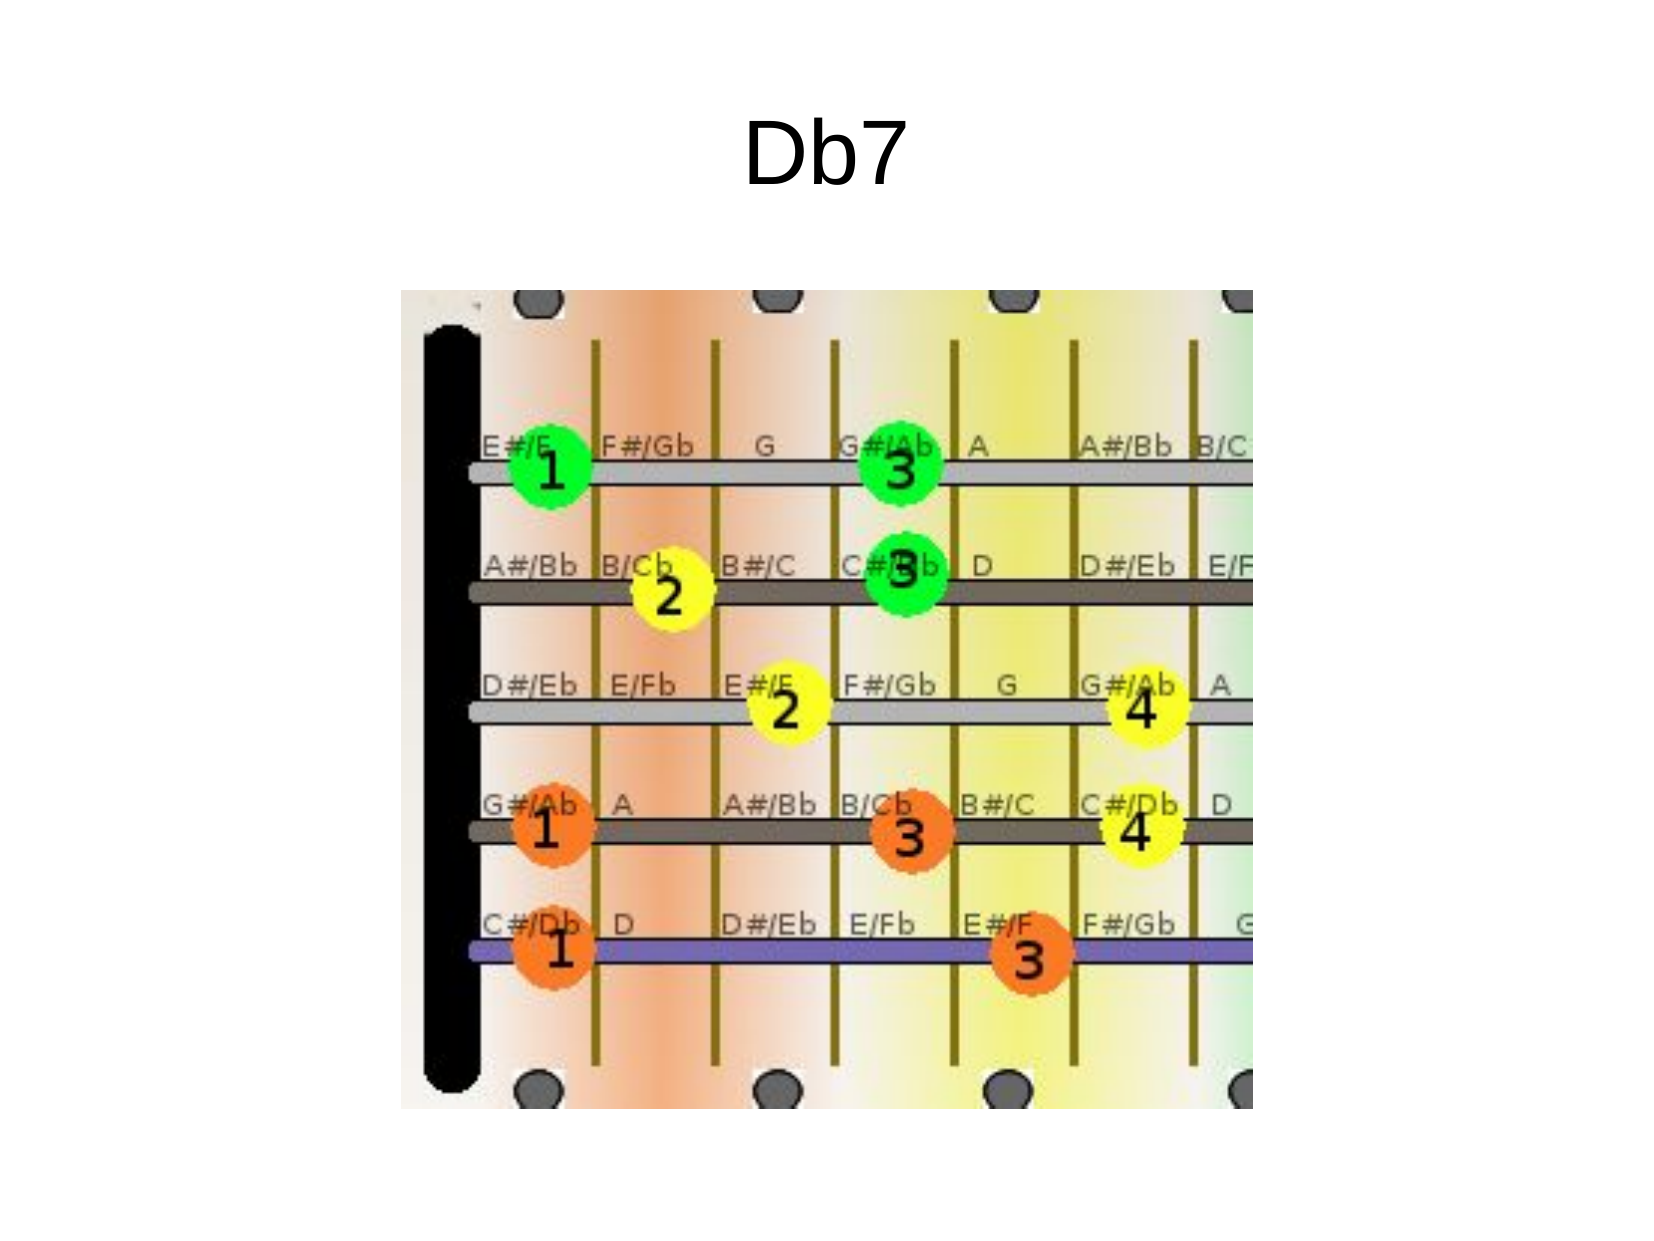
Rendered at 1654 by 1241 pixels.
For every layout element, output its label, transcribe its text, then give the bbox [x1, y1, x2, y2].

picture [401, 290, 1253, 1109]
title Db7 [82, 49, 1571, 257]
